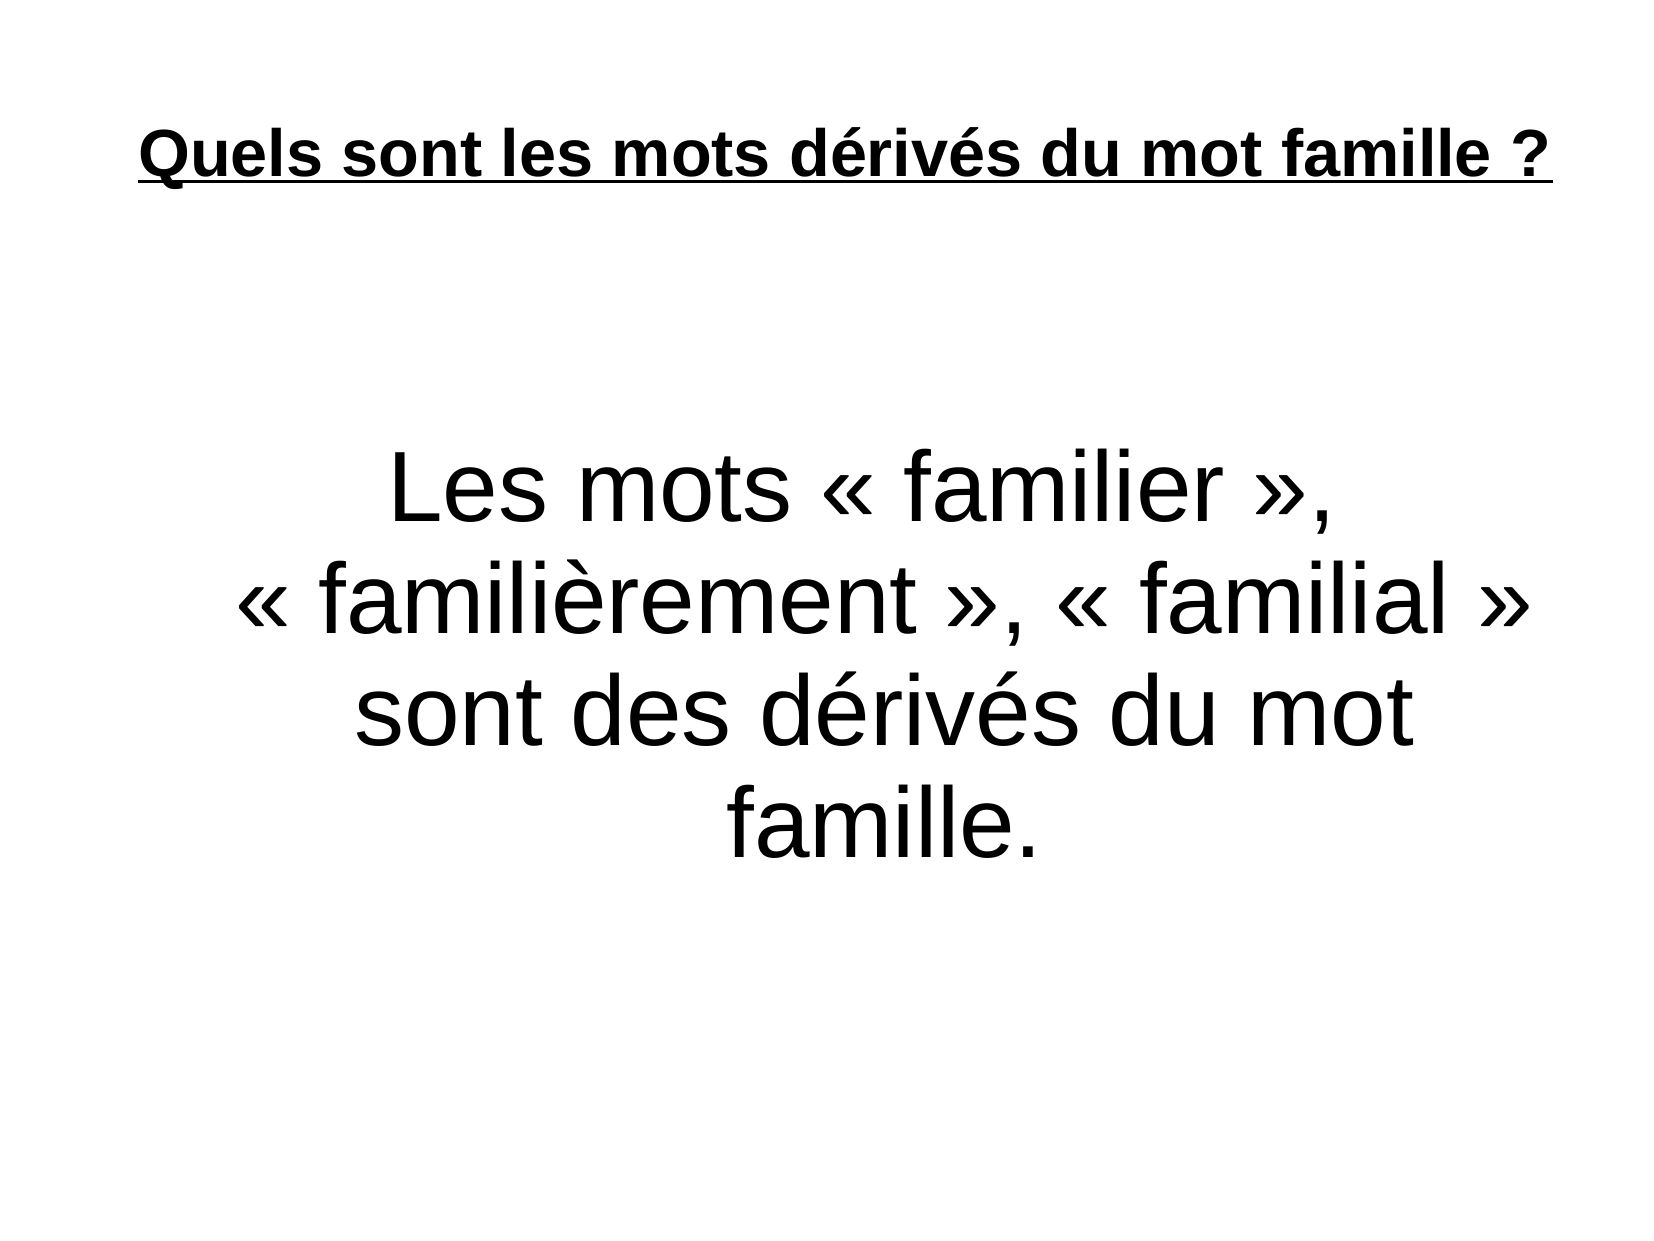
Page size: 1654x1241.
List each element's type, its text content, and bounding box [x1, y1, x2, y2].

list Les mots « familier », « familièrement », « familial » sont des dérivés du mot famille. [82, 290, 1571, 1010]
title Quels sont les mots dérivés du mot famille ? [82, 49, 1571, 257]
